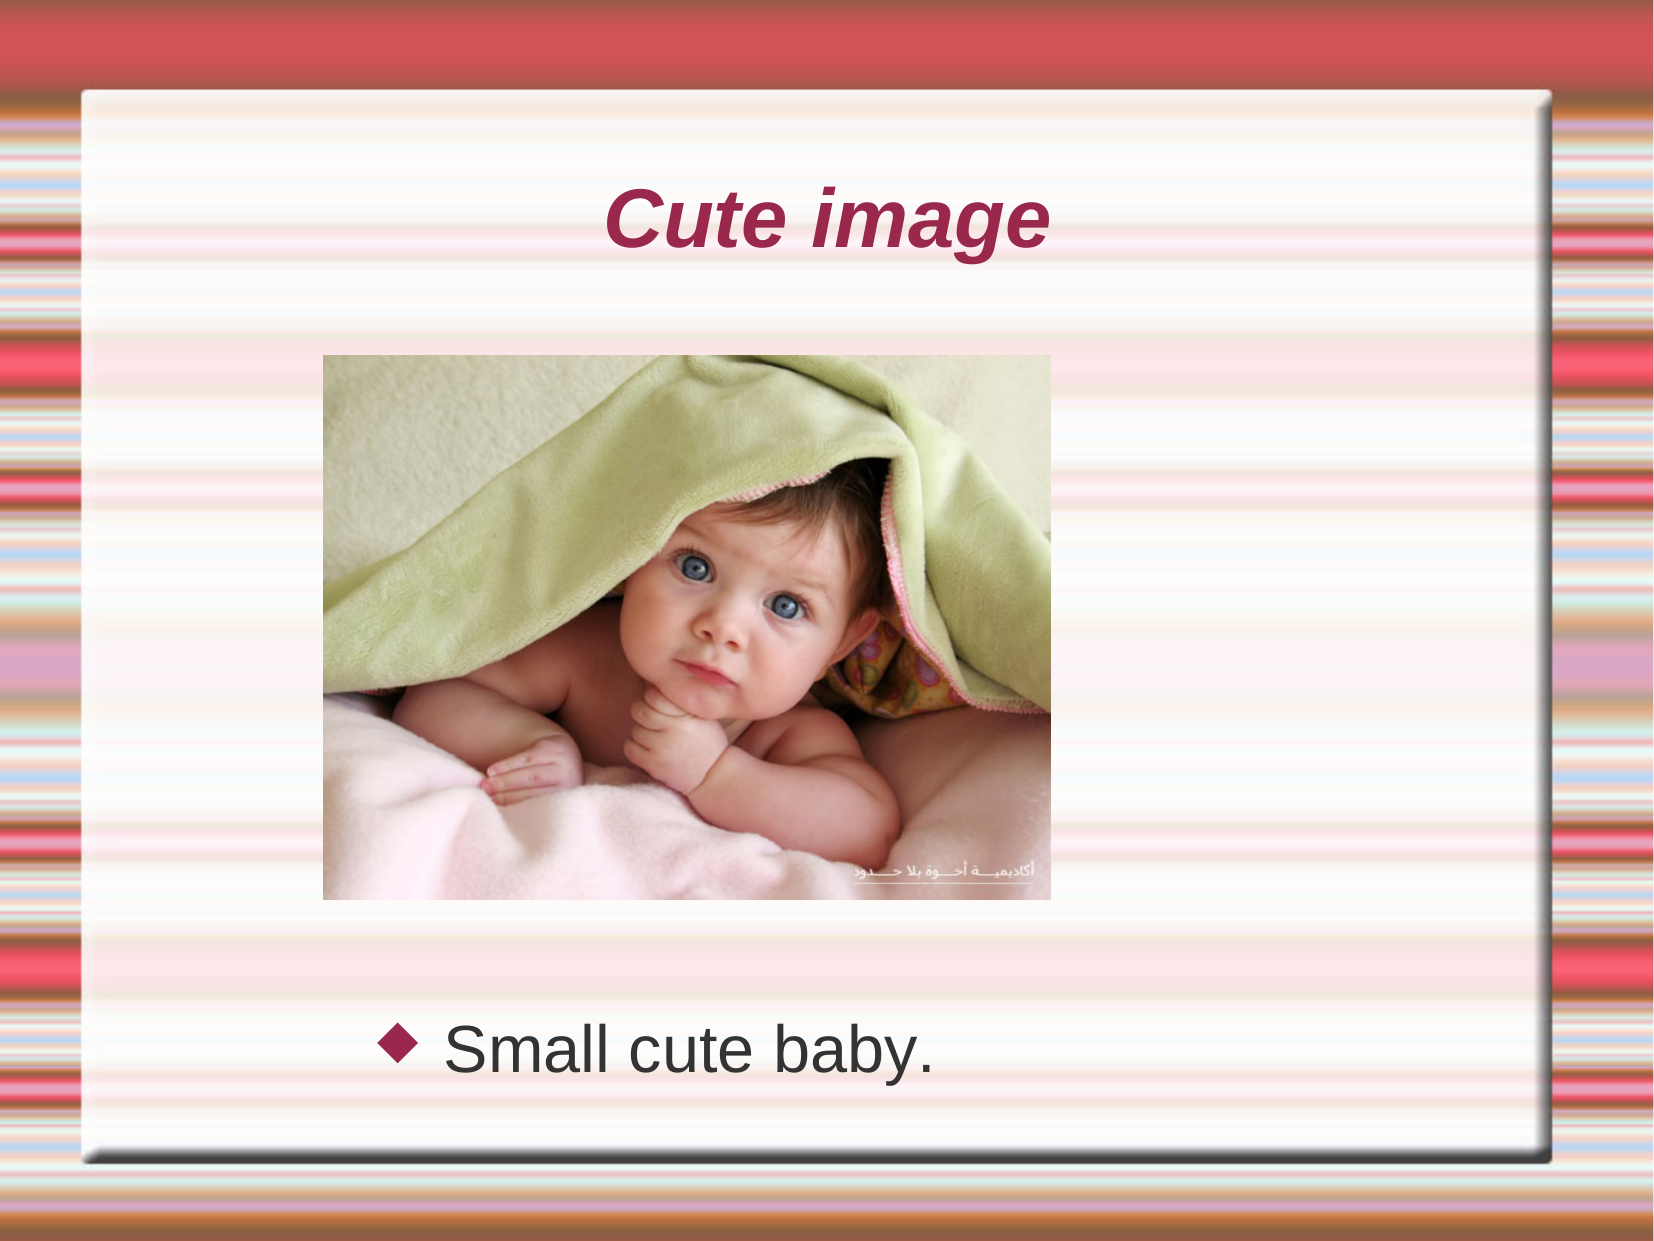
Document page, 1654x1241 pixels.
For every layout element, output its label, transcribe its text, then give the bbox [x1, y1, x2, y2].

list Small cute baby. [361, 1012, 1088, 1241]
picture [0, 0, 1654, 1241]
title Cute image [121, 114, 1534, 322]
